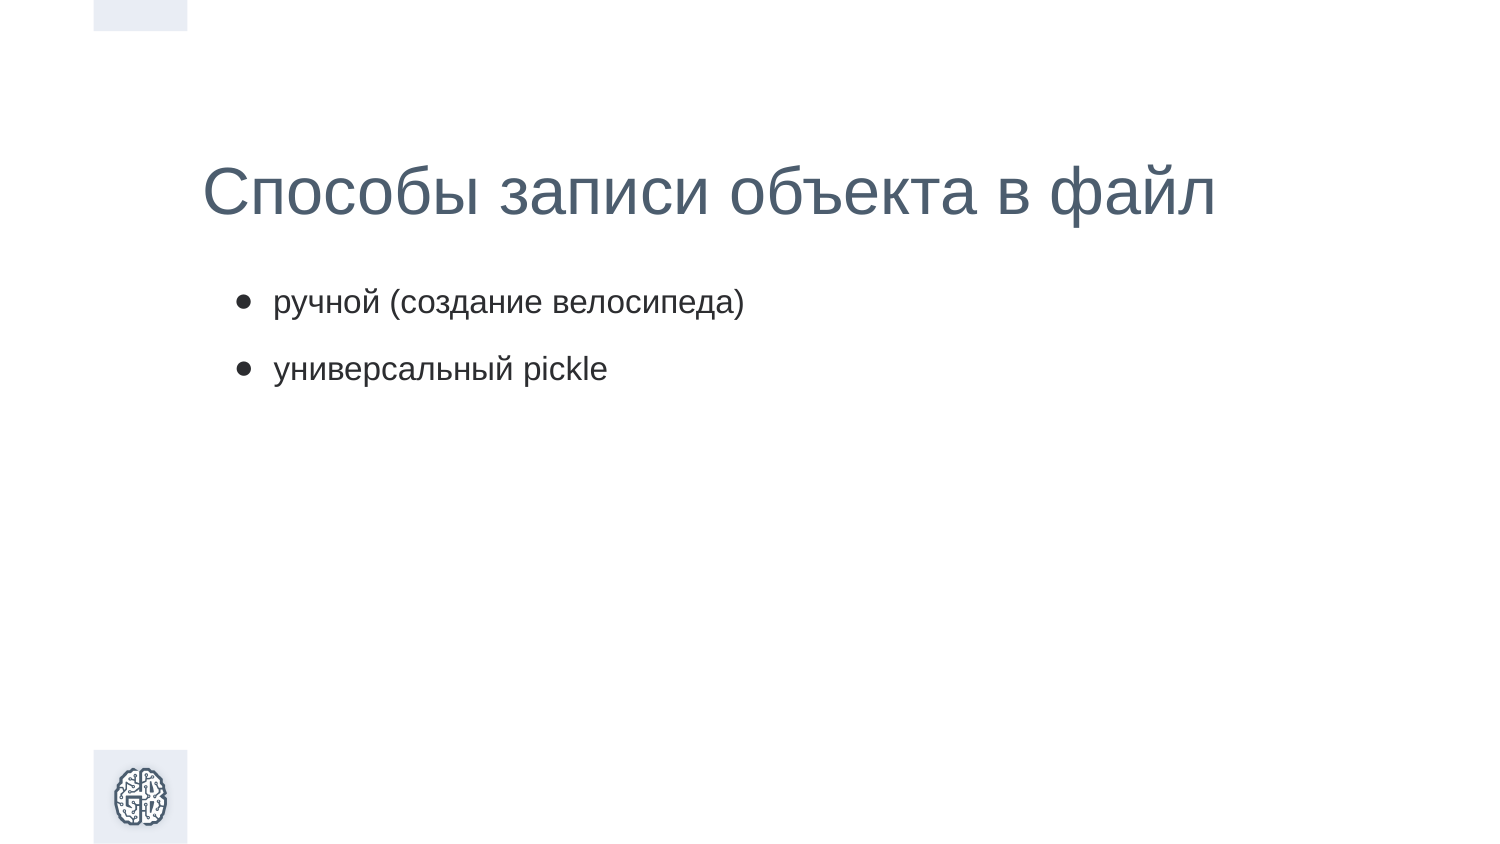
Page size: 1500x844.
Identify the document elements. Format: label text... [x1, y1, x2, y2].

picture [106, 760, 175, 834]
text_box ручной (создание велосипеда) [187, 259, 1312, 322]
text_box Способы записи объекта в файл [187, 93, 1312, 259]
text_box универсальный pickle [187, 321, 1313, 394]
